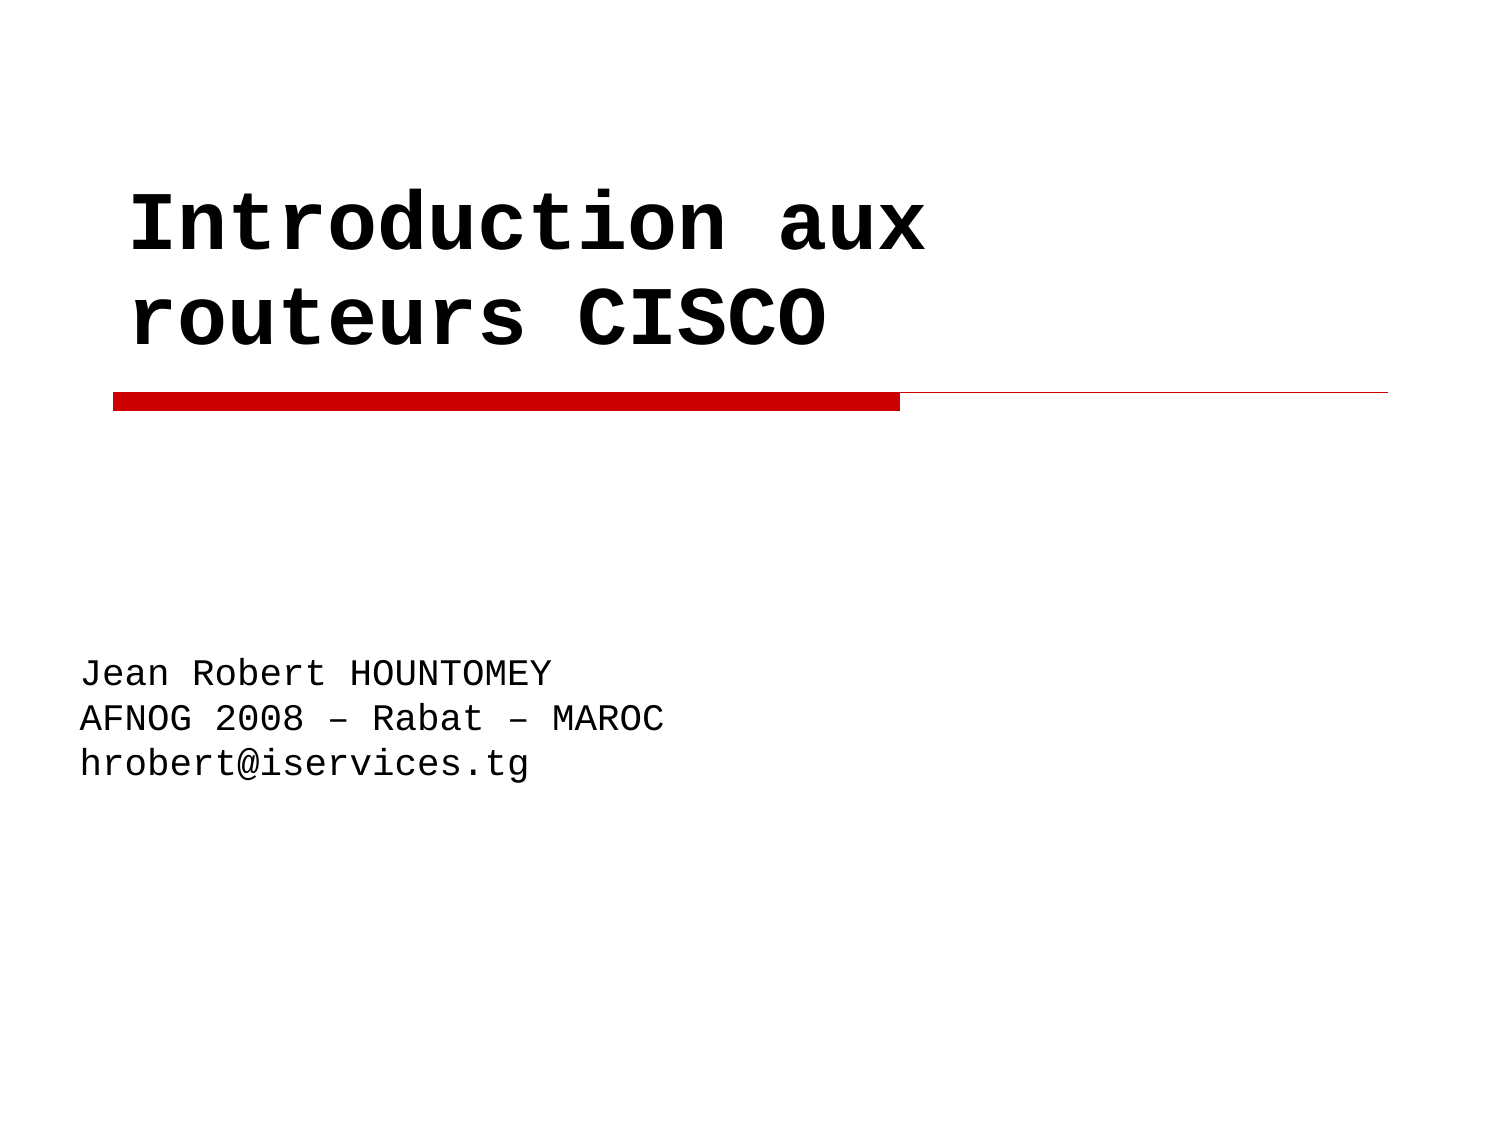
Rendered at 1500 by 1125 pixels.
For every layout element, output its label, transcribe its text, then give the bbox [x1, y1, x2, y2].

text_box Jean Robert HOUNTOMEY AFNOG 2008 – Rabat – MAROC hrobert@iservices.tg [64, 621, 833, 810]
title Introduction aux routeurs CISCO [112, 162, 1388, 388]
